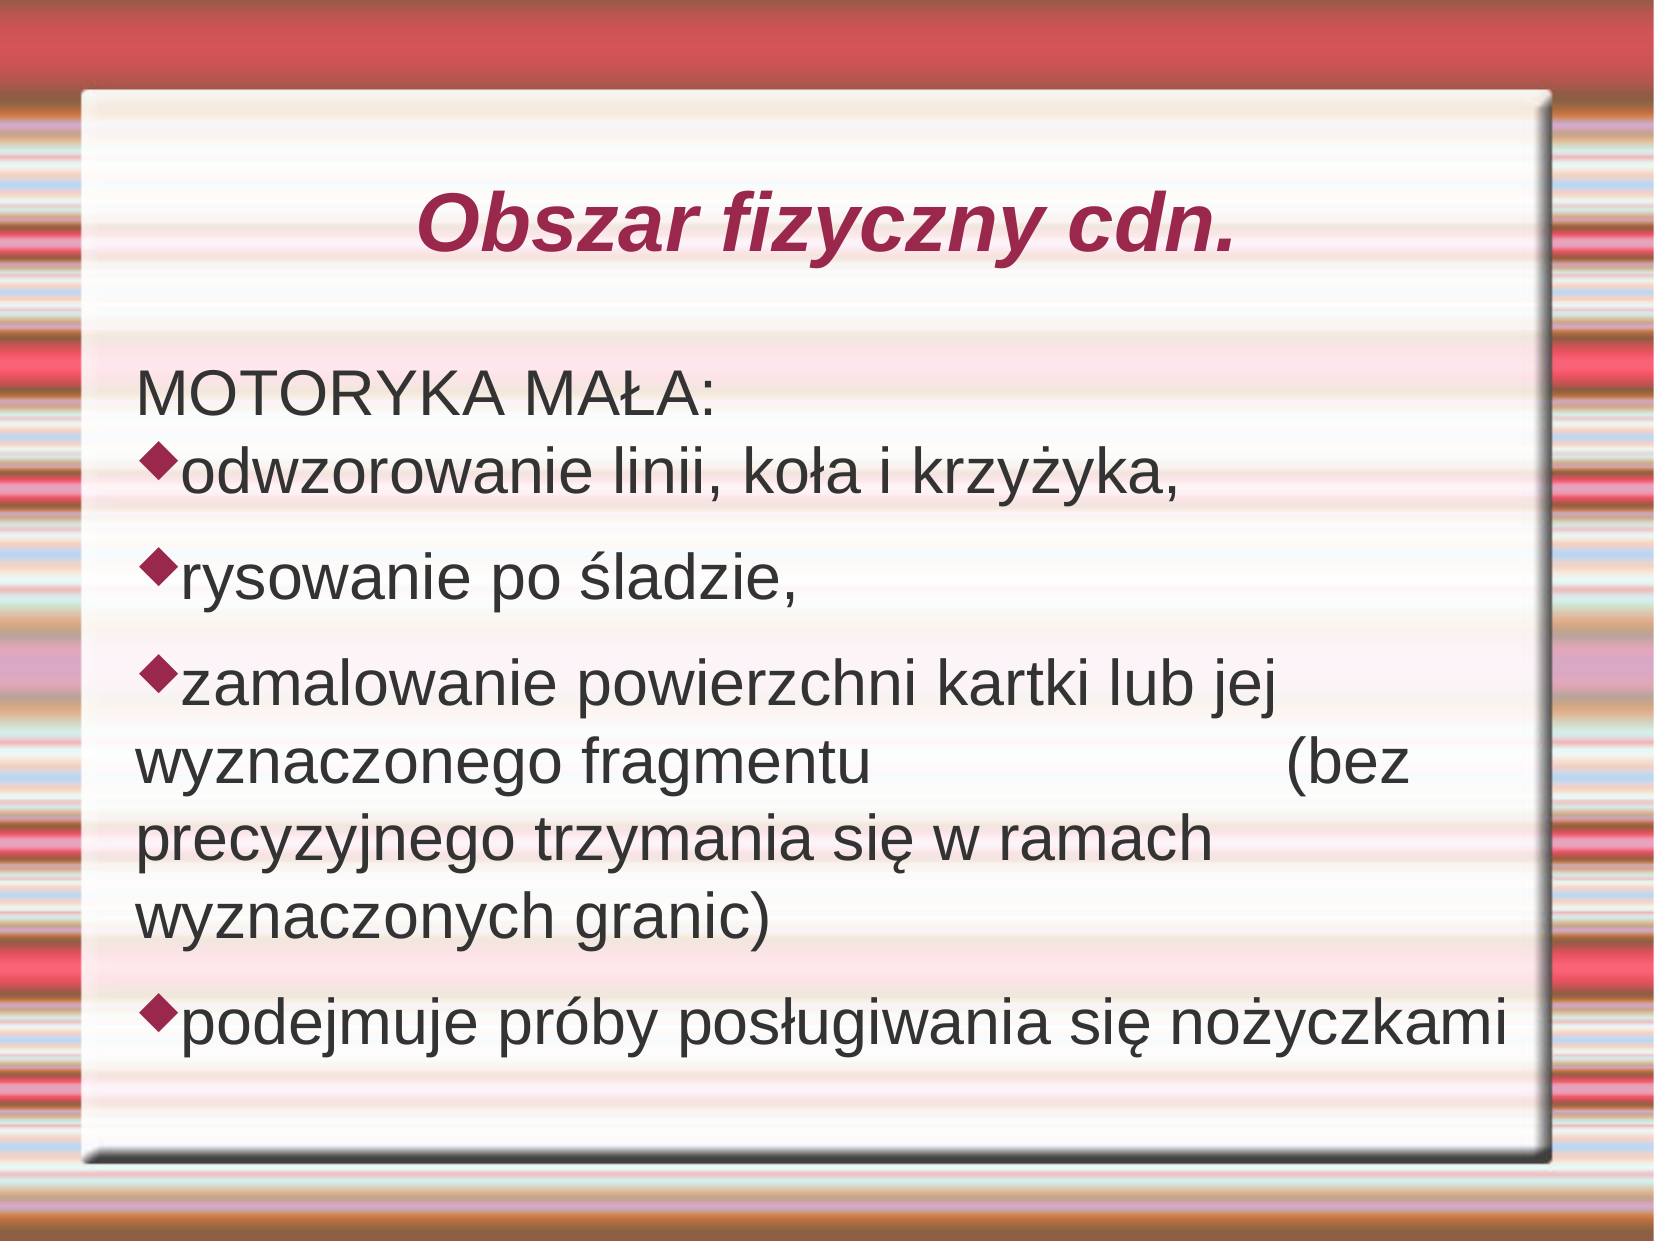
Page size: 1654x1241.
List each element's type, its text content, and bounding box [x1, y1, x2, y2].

title Obszar fizyczny cdn. [121, 114, 1534, 322]
list MOTORYKA MAŁA: odwzorowanie linii, koła i krzyżyka, rysowanie po śladzie, zamalowanie powierzchni kartki lub jej wyznaczonego fragmentu (bez precyzyjnego trzymania się w ramach wyznaczonych granic) podejmuje próby posługiwania się nożyczkami [134, 350, 1516, 1133]
